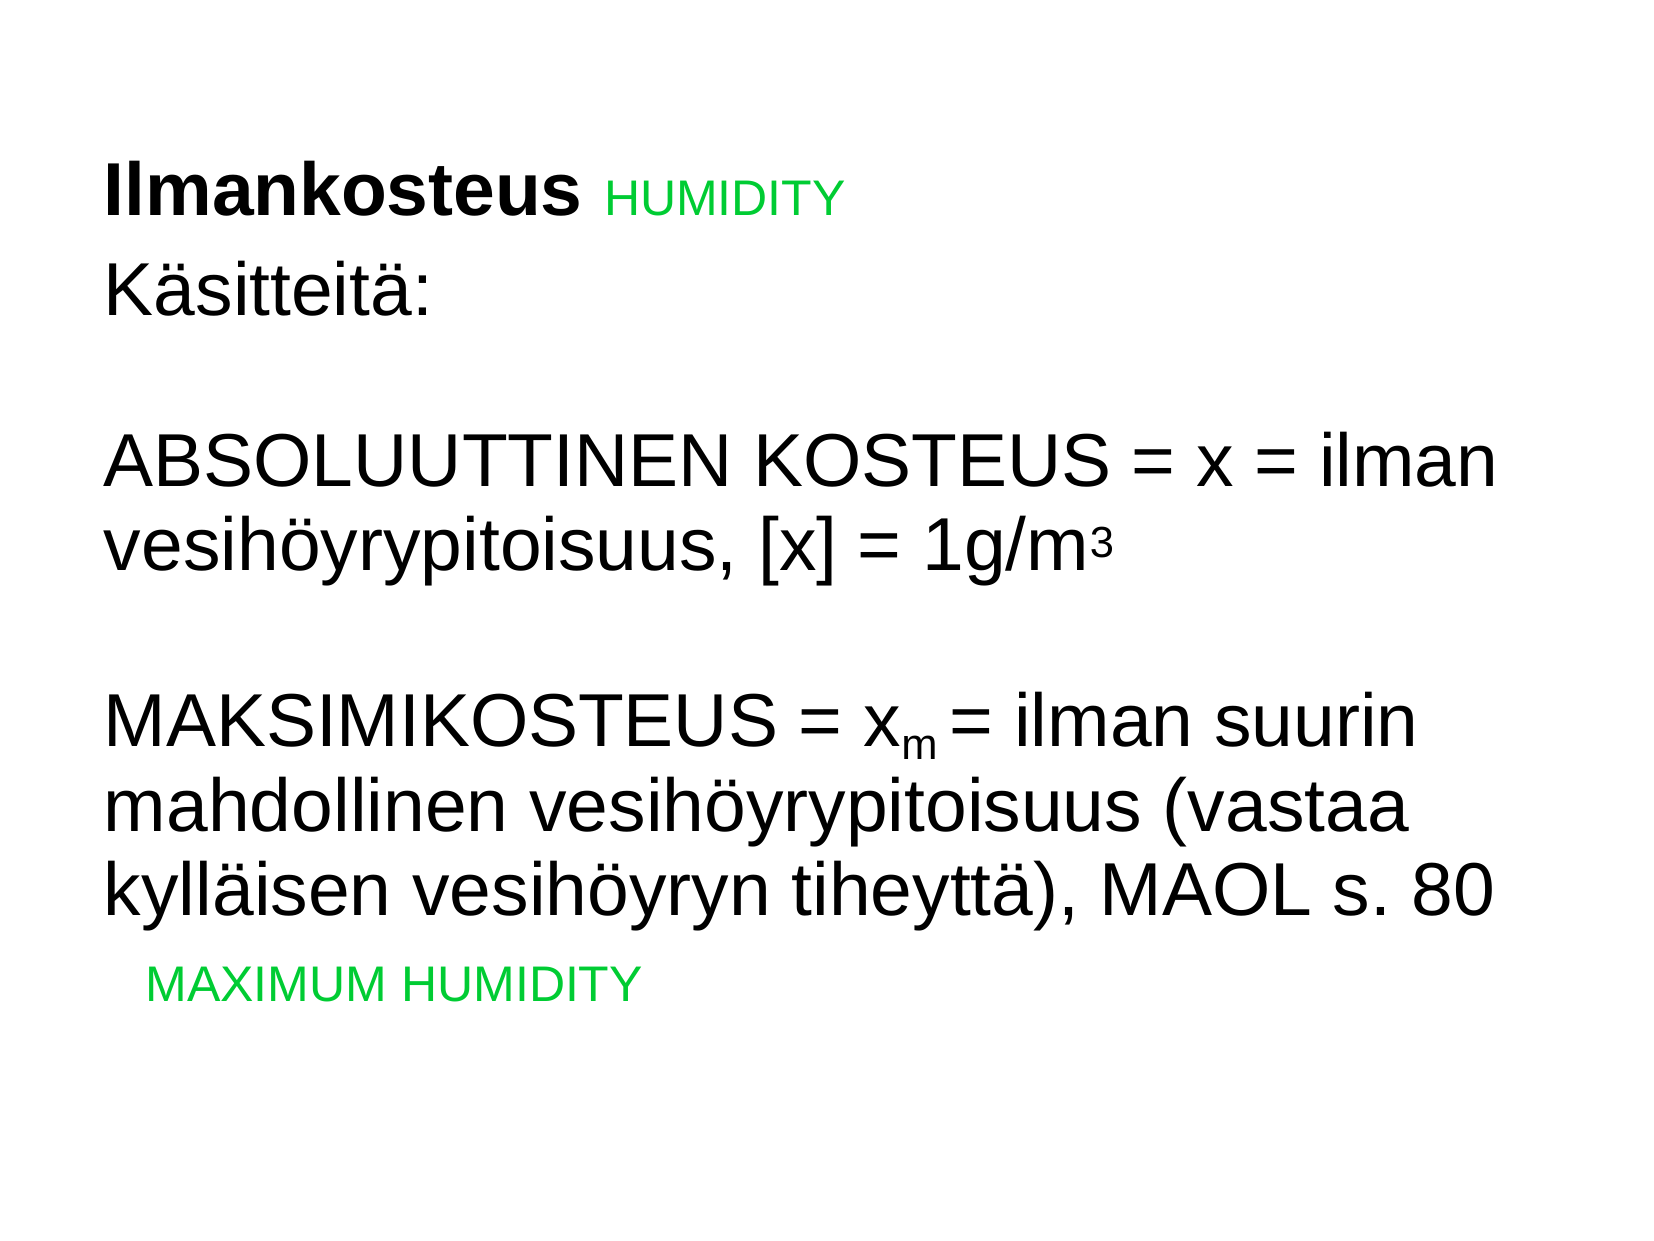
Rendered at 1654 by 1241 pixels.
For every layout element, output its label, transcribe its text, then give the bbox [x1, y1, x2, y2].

text_box Ilmankosteus HUMIDITY Käsitteitä: ABSOLUUTTINEN KOSTEUS = x = ilman vesihöyrypitoisuus, [x] = 1g/m3 MAKSIMIKOSTEUS = xm = ilman suurin mahdollinen vesihöyrypitoisuus (vastaa kylläisen vesihöyryn tiheyttä), MAOL s. 80 MAXIMUM HUMIDITY [89, 135, 1536, 1028]
